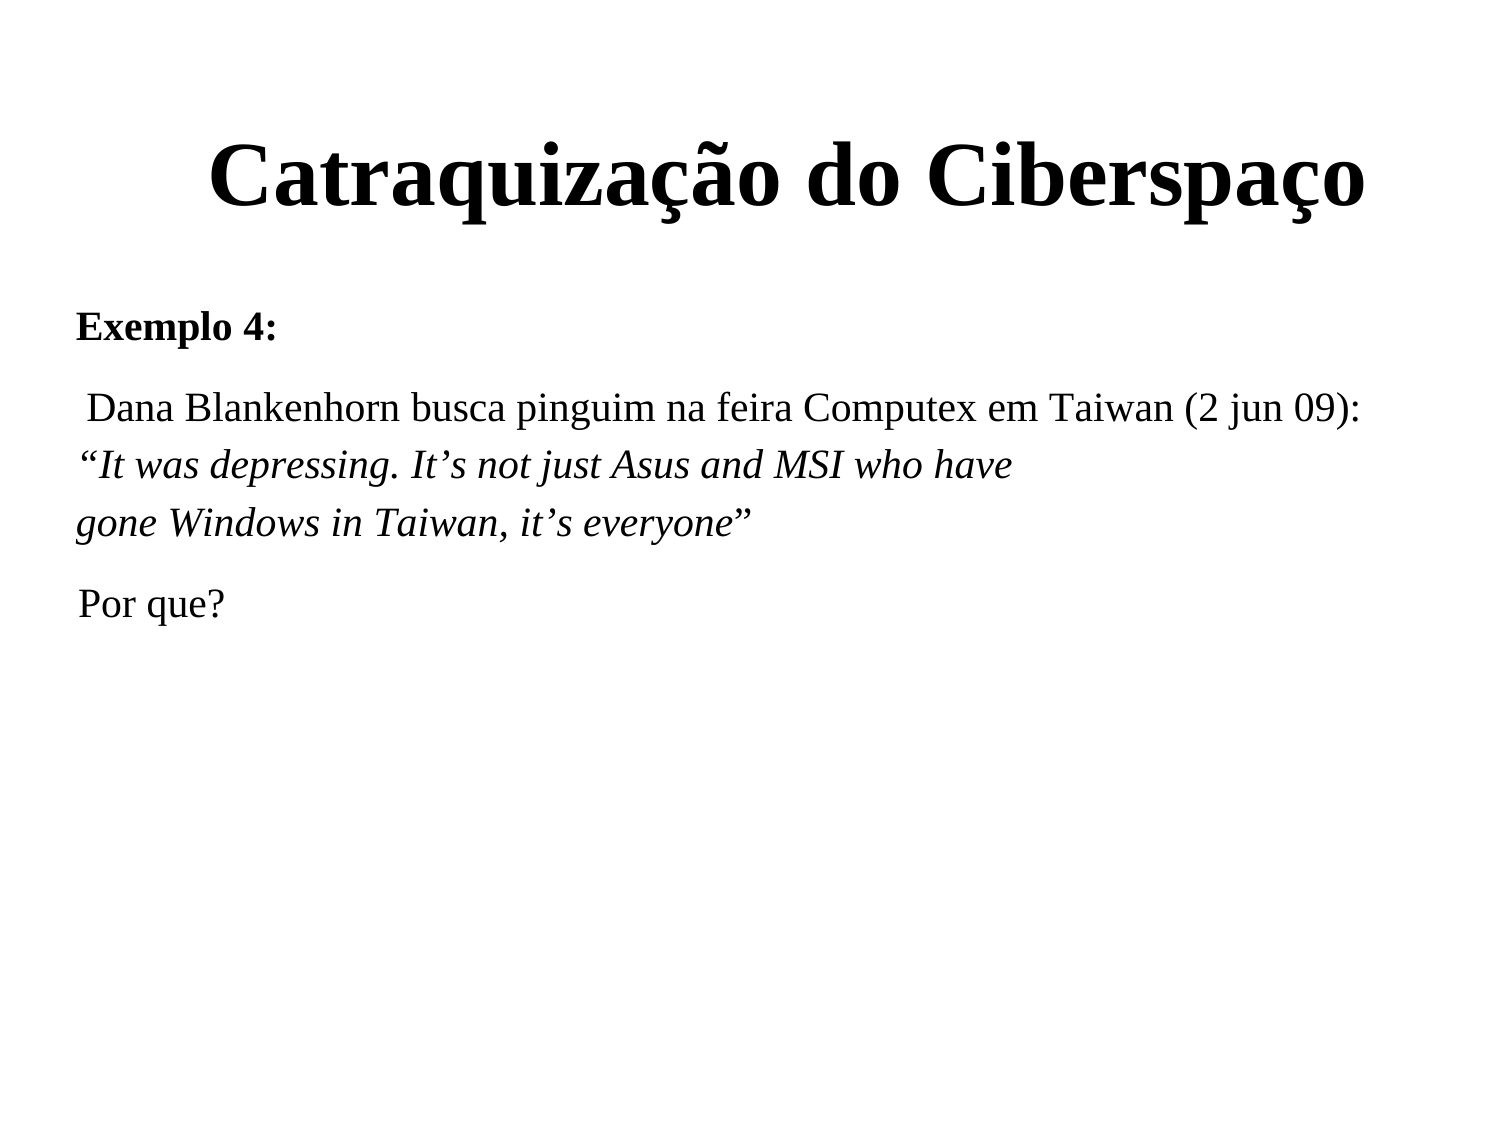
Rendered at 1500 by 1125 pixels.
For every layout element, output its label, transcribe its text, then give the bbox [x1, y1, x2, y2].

text_box Exemplo 4: Dana Blankenhorn busca pinguim na feira Computex em Taiwan (2 jun 09): “It was depressing. It’s not just Asus and MSI who have gone Windows in Taiwan, it’s everyone” Por que? [75, 291, 1391, 627]
title Catraquização do Ciberspaço [73, 81, 1500, 269]
